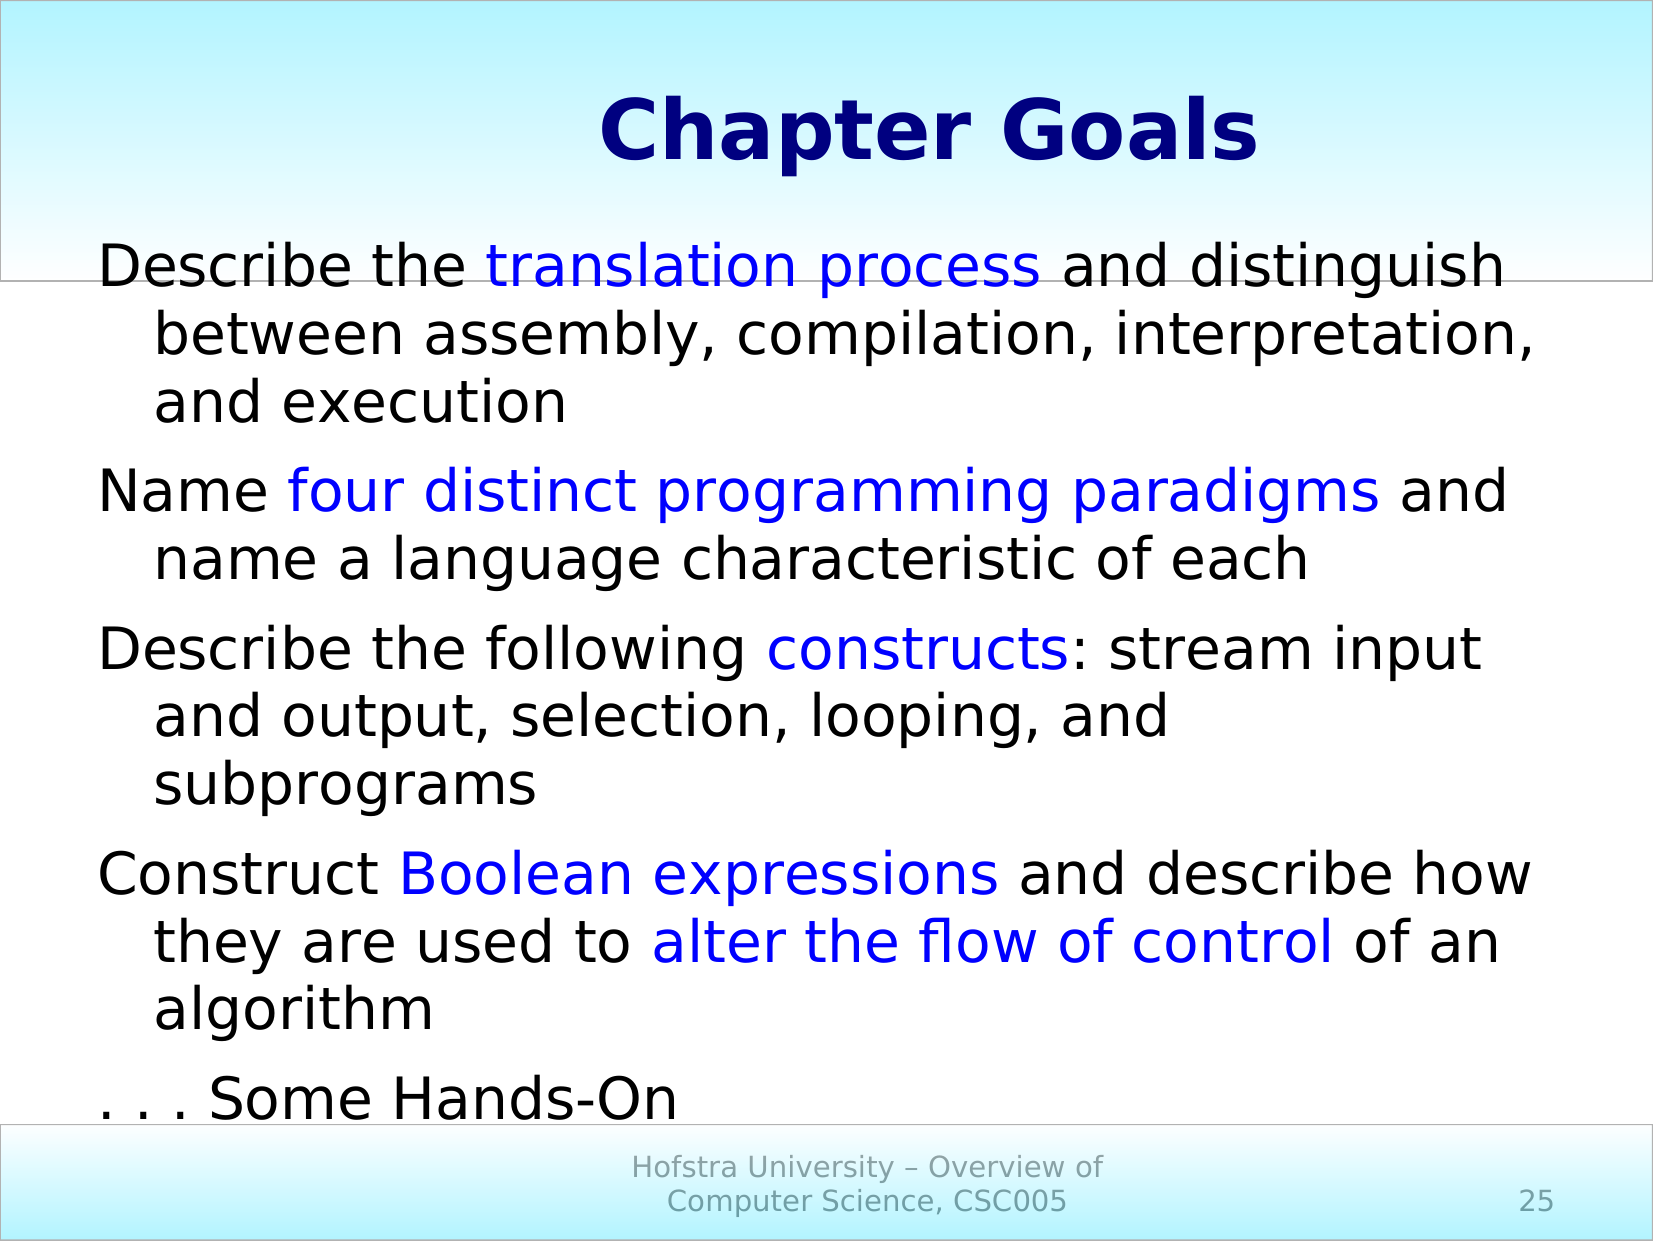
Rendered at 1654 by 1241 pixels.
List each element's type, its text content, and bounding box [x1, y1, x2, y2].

title Chapter Goals [247, 27, 1612, 235]
list Describe the translation process and distinguish between assembly, compilation, interpretation, and execution Name four distinct programming paradigms and name a language characteristic of each Describe the following constructs: stream input and output, selection, looping, and subprograms Construct Boolean expressions and describe how they are used to alter the flow of control of an algorithm . . . Some Hands-On [82, 225, 1571, 1241]
